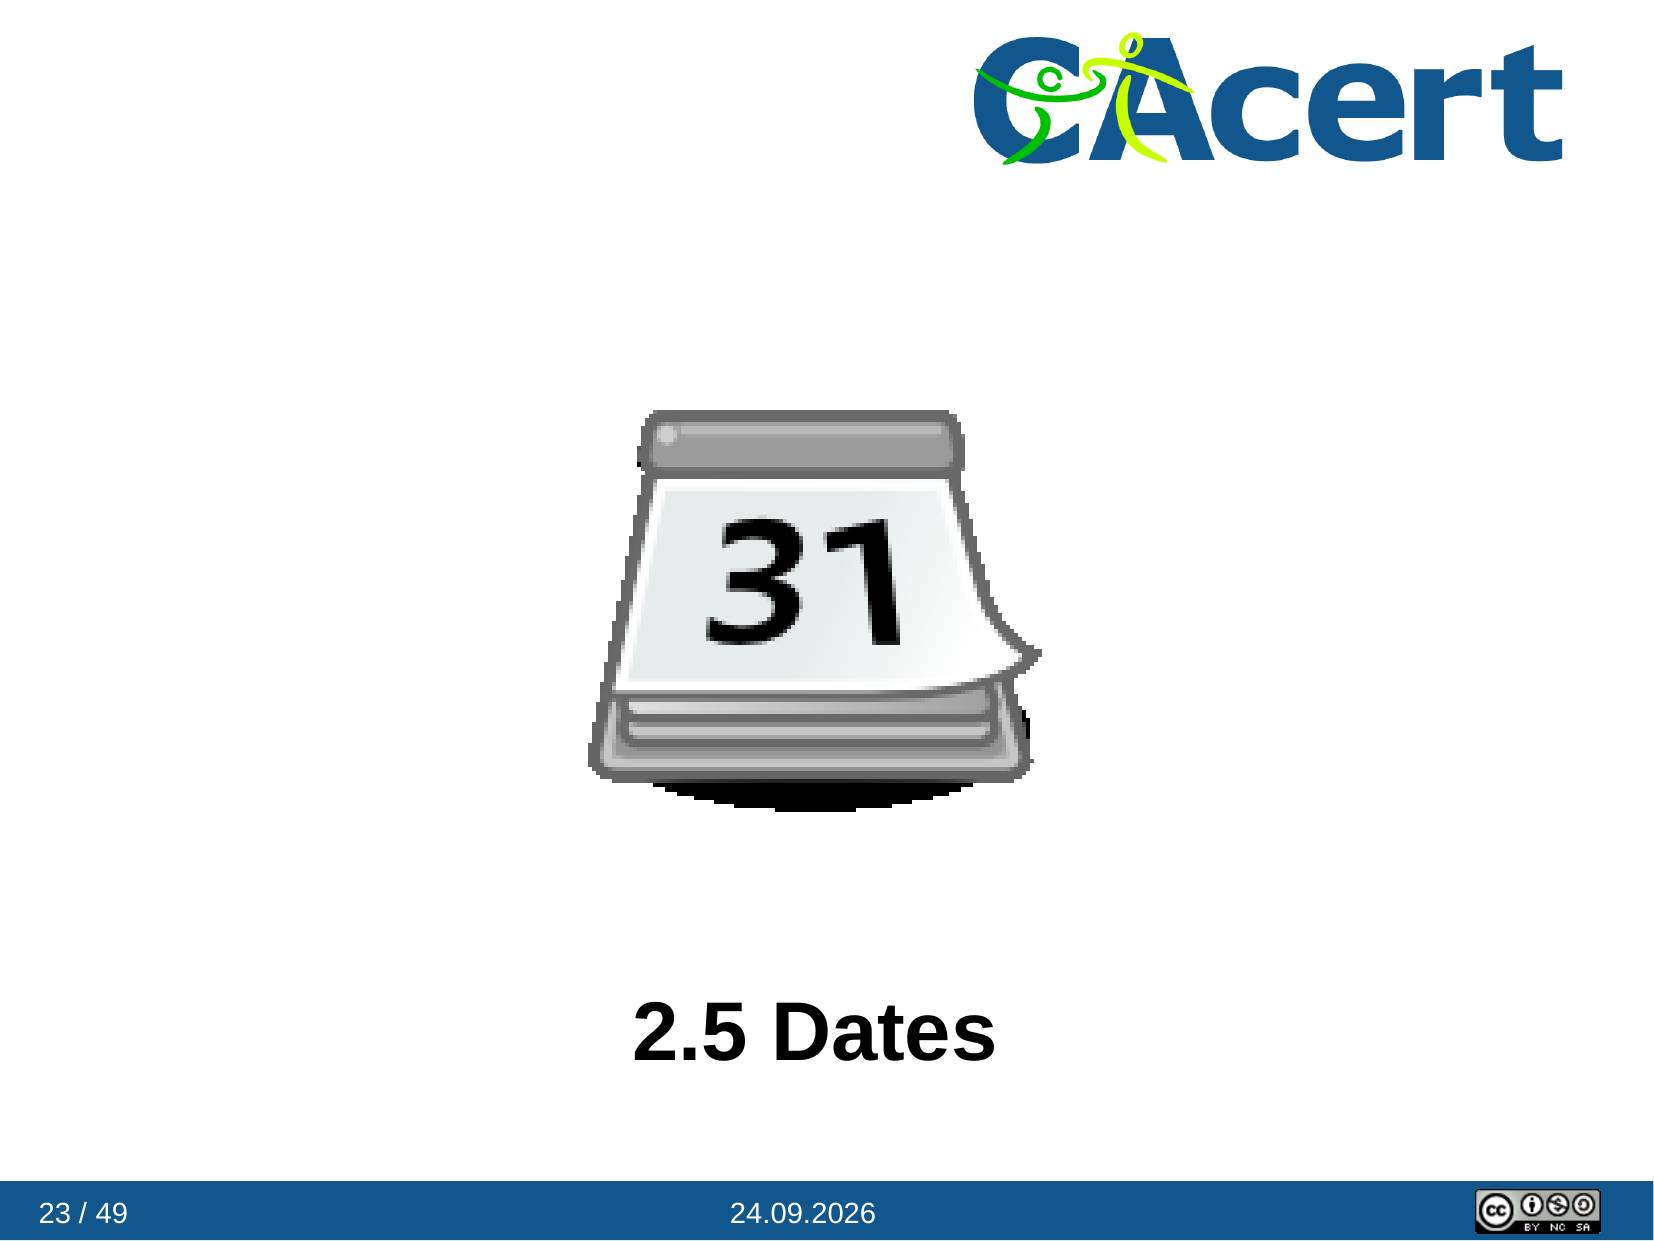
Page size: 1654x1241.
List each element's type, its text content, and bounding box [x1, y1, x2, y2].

picture [1475, 1189, 1601, 1234]
title 2.5 Dates [70, 941, 1560, 1123]
picture [972, 30, 1564, 166]
picture [544, 337, 1063, 857]
